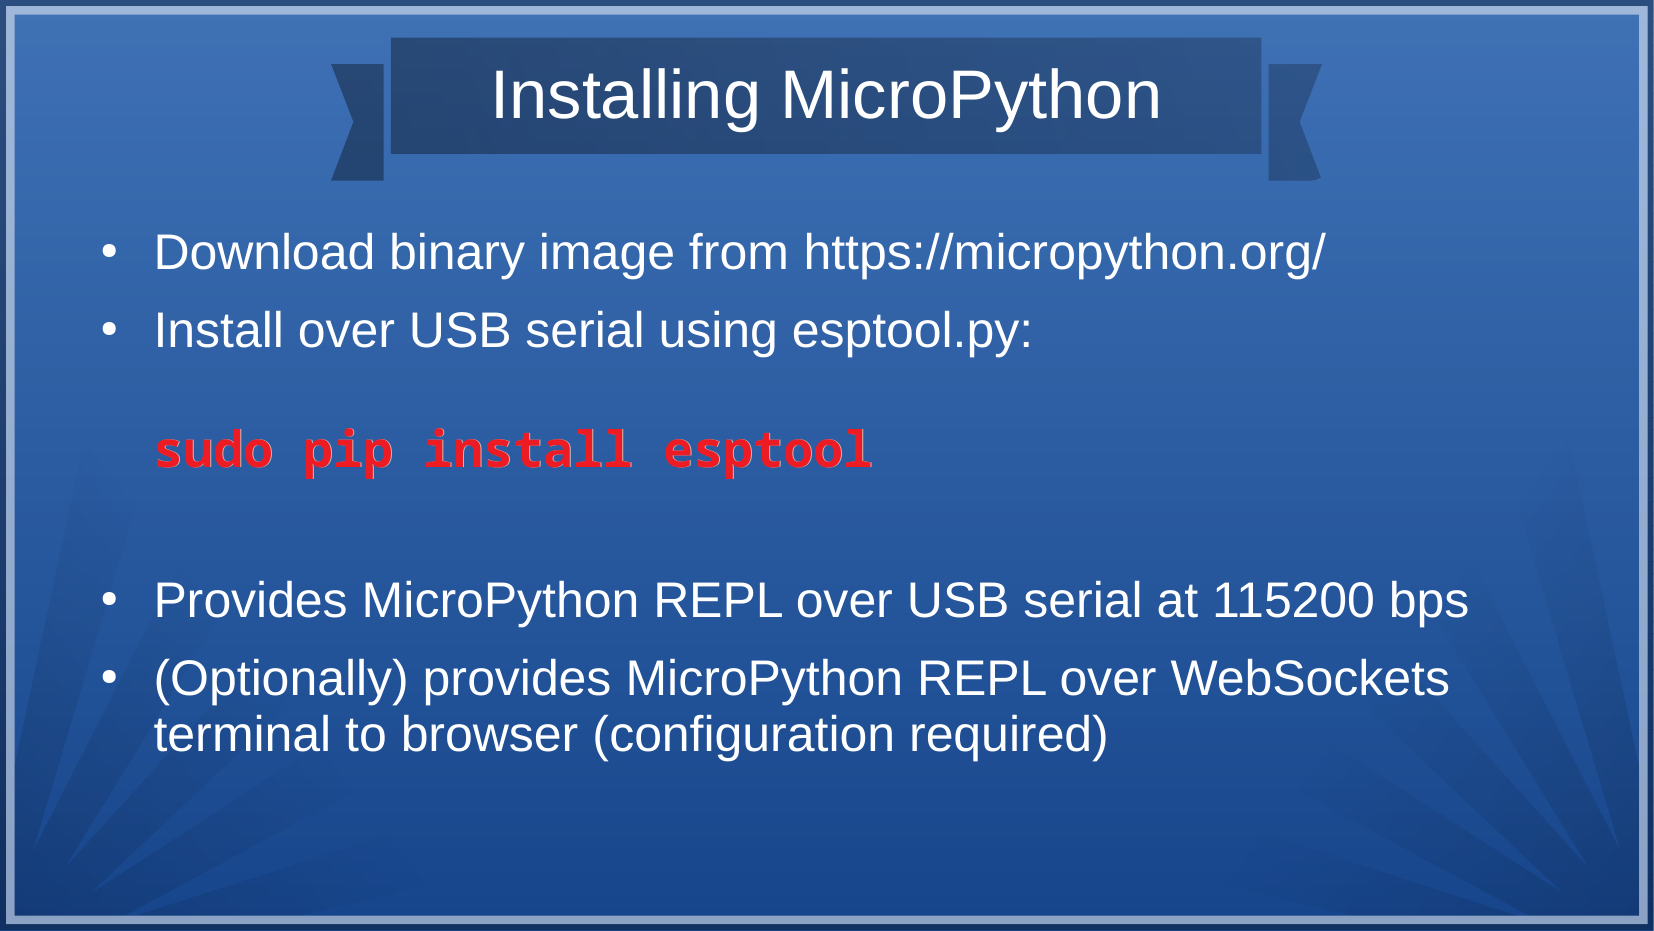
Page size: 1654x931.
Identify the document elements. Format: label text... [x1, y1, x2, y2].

title Installing MicroPython [389, 35, 1264, 154]
list Download binary image from https://micropython.org/ Install over USB serial using esptool.py: sudo pip install esptool Provides MicroPython REPL over USB serial at 115200 bps (Optionally) provides MicroPython REPL over WebSockets terminal to browser (configuration required) [82, 224, 1571, 848]
